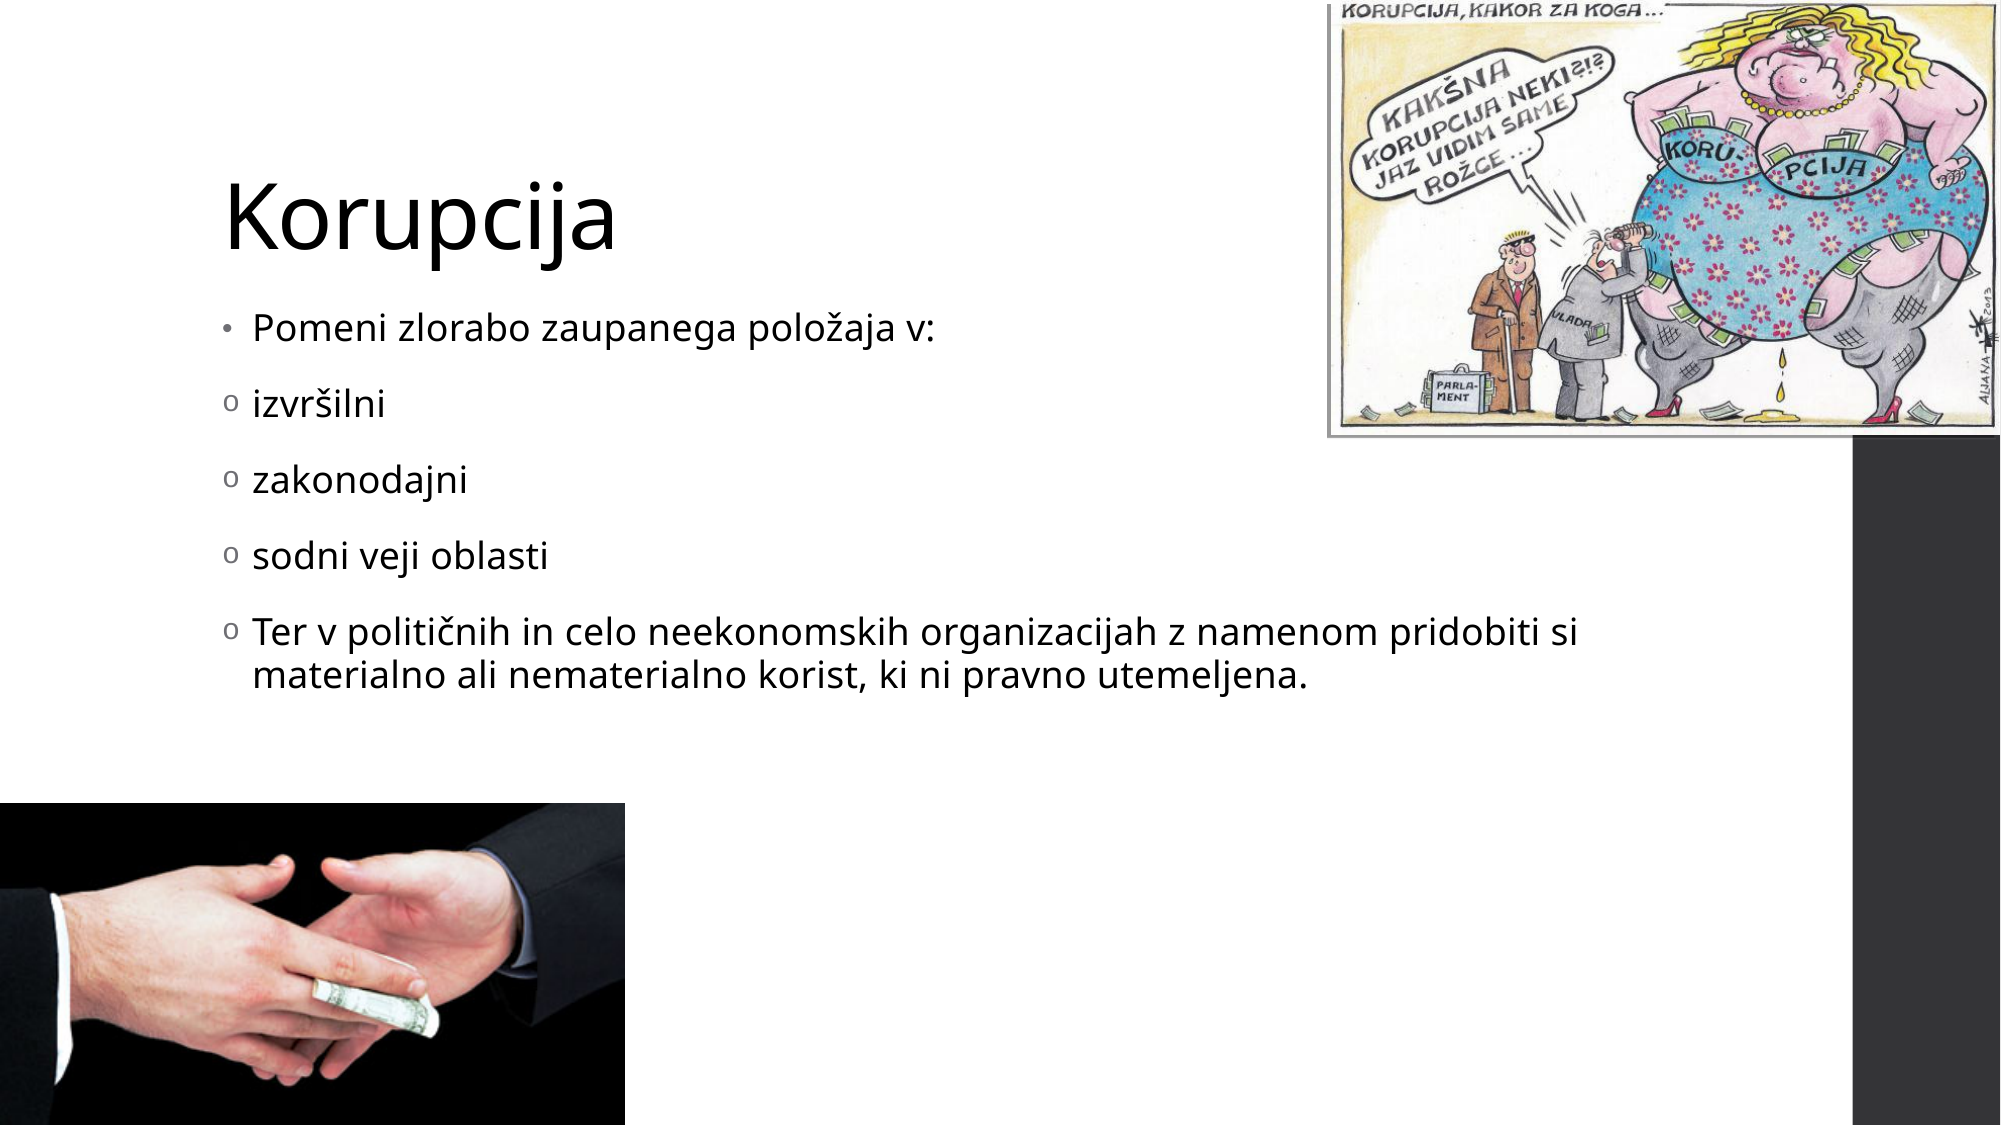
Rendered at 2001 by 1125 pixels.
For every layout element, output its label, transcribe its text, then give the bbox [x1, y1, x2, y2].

picture [0, 803, 625, 1125]
title Korupcija [207, 59, 1327, 278]
picture [1331, 0, 2000, 435]
list Pomeni zlorabo zaupanega položaja v: izvršilni zakonodajni sodni veji oblasti Ter v političnih in celo neekonomskih organizacijah z namenom pridobiti si materialno ali nematerialno korist, ki ni pravno utemeljena. [207, 299, 1617, 1014]
